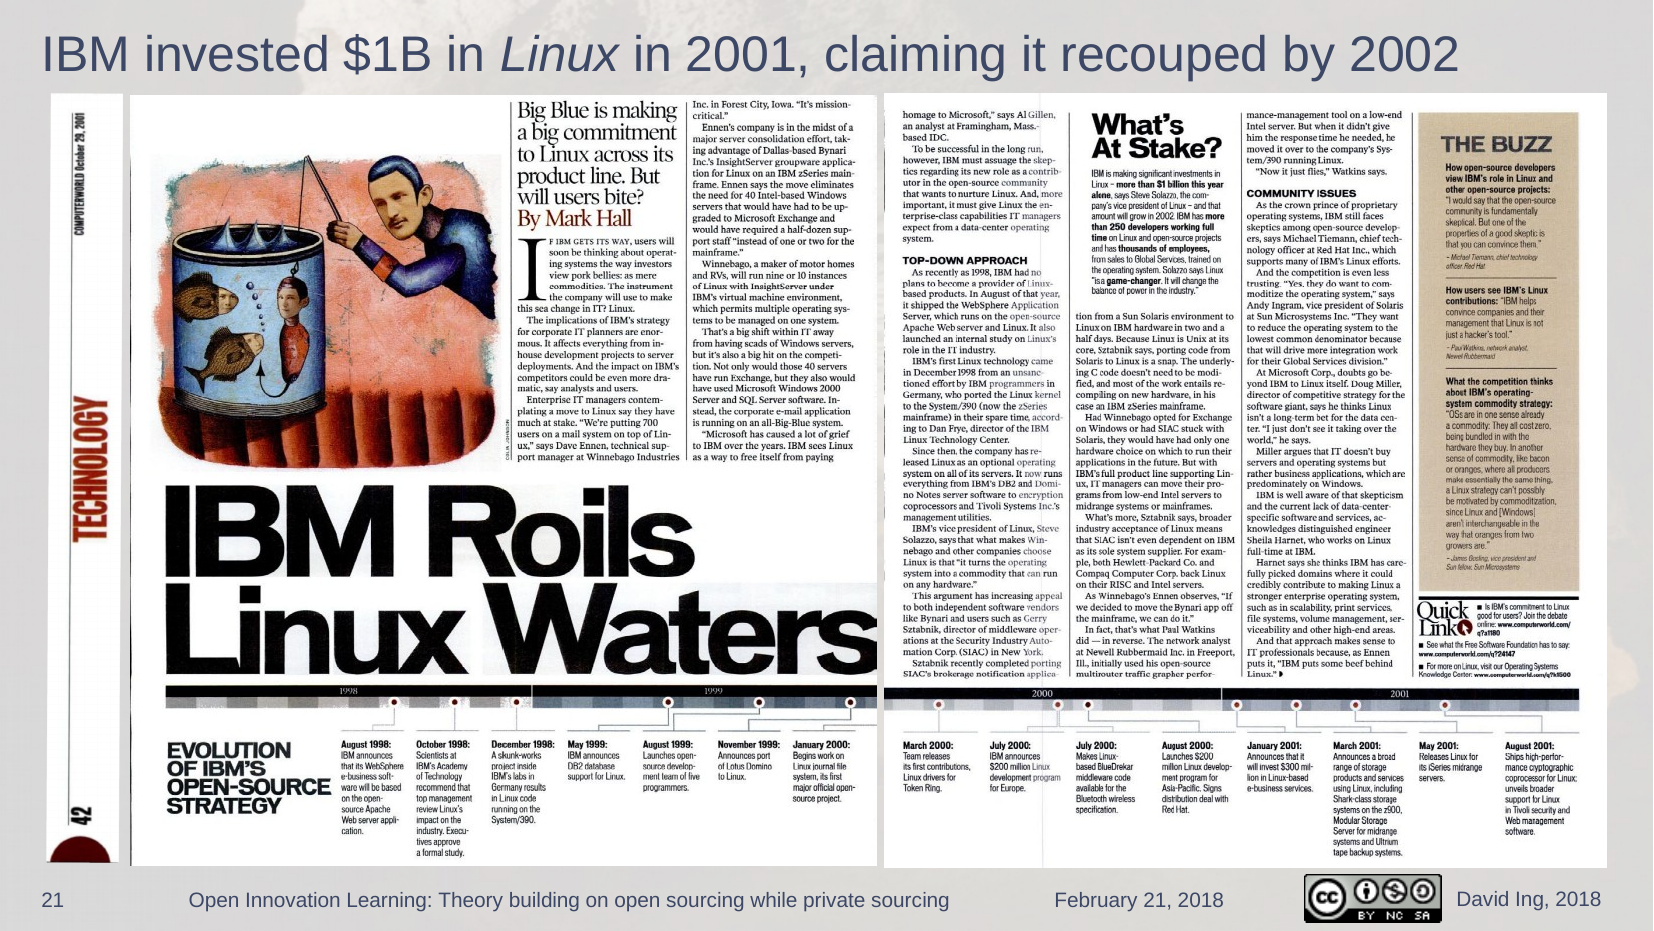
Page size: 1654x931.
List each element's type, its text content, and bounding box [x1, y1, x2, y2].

picture [130, 95, 877, 867]
picture [1304, 874, 1442, 923]
title IBM invested $1B in Linux in 2001, claiming it recouped by 2002 [41, 30, 1613, 126]
picture [884, 93, 1607, 868]
table_cell 4. [0, 0, 1653, 931]
picture [46, 94, 123, 863]
